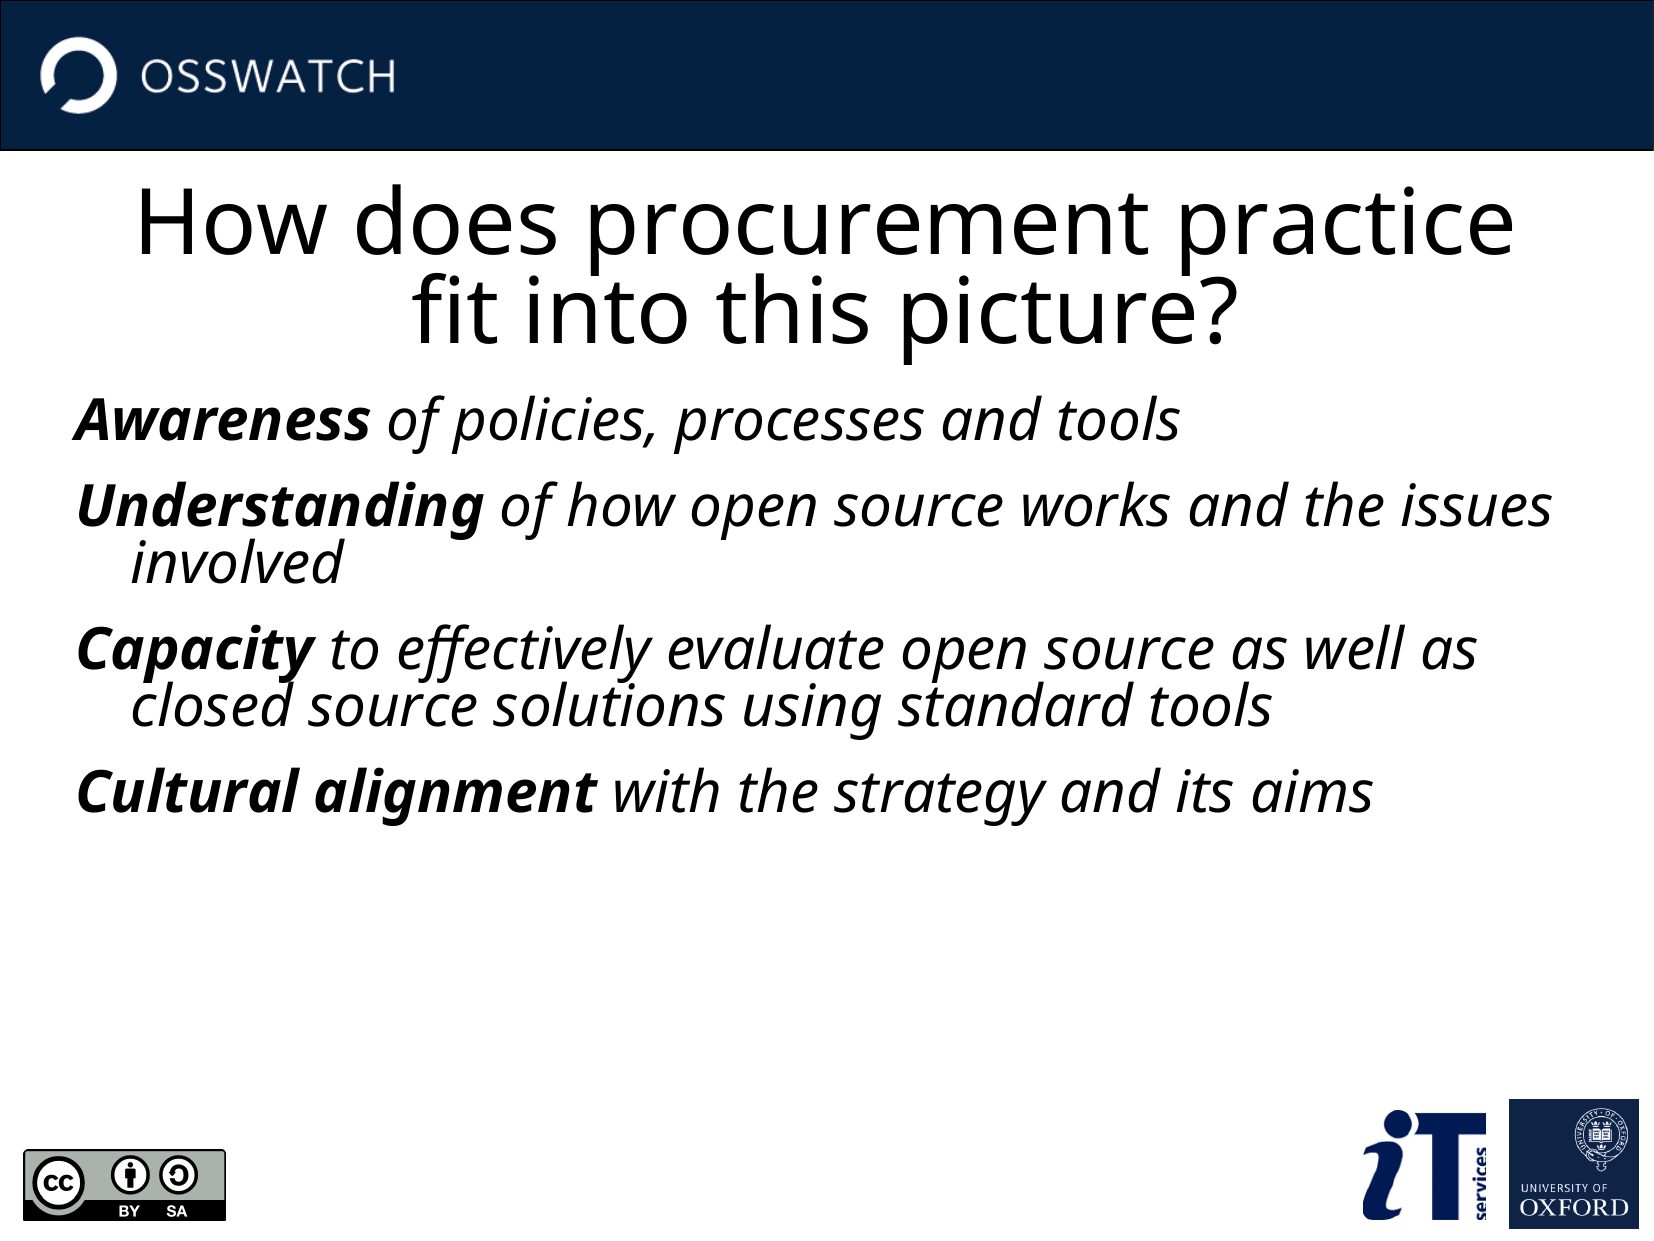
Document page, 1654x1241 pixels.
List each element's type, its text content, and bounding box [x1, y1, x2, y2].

picture [12, 12, 426, 141]
list Awareness of policies, processes and tools Understanding of how open source works and the issues involved Capacity to effectively evaluate open source as well as closed source solutions using standard tools Cultural alignment with the strategy and its aims [74, 395, 1562, 1150]
picture [1509, 1099, 1639, 1229]
picture [23, 1149, 226, 1221]
picture [1363, 1150, 1486, 1220]
title How does procurement practice fit into this picture? [82, 169, 1569, 375]
